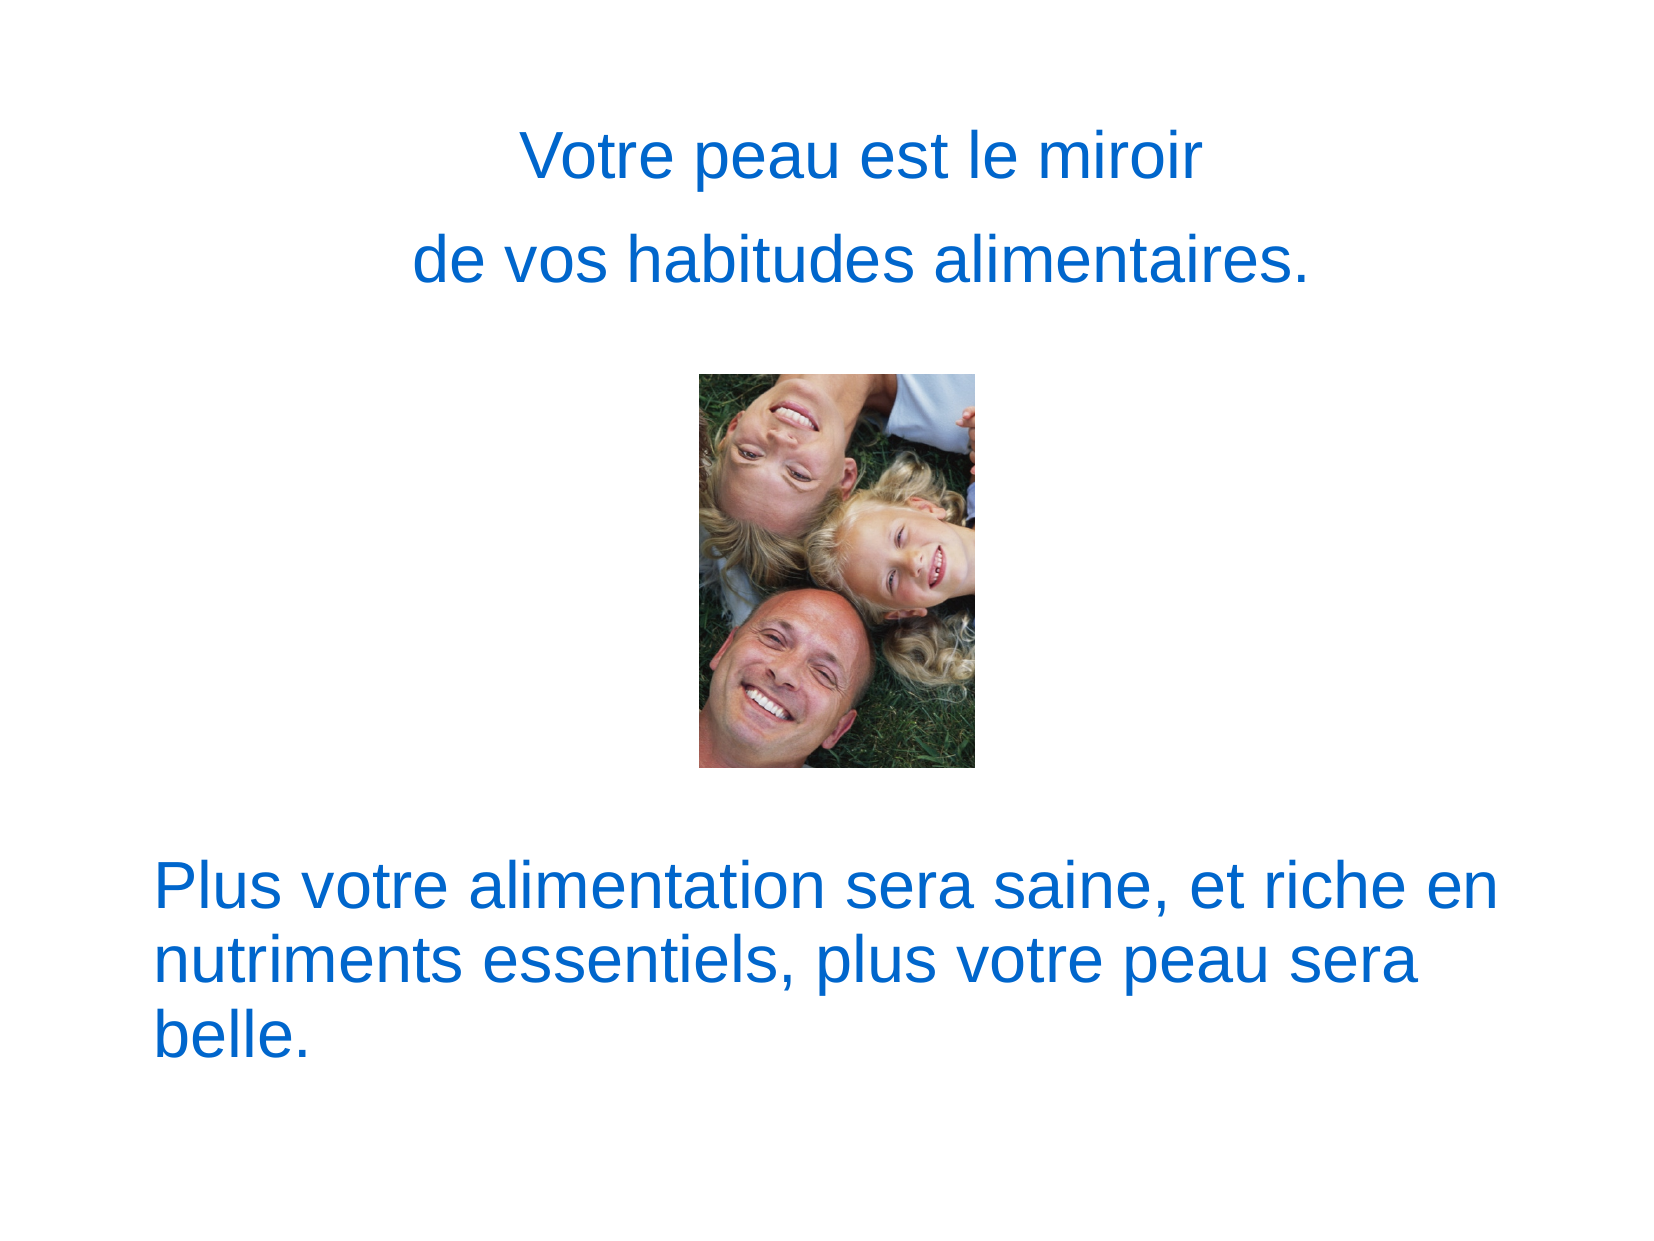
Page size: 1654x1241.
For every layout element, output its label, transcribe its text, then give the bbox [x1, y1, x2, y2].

picture [699, 374, 975, 768]
list Votre peau est le miroir de vos habitudes alimentaires. Plus votre alimentation sera saine, et riche en nutriments essentiels, plus votre peau sera belle. [82, 118, 1571, 1123]
